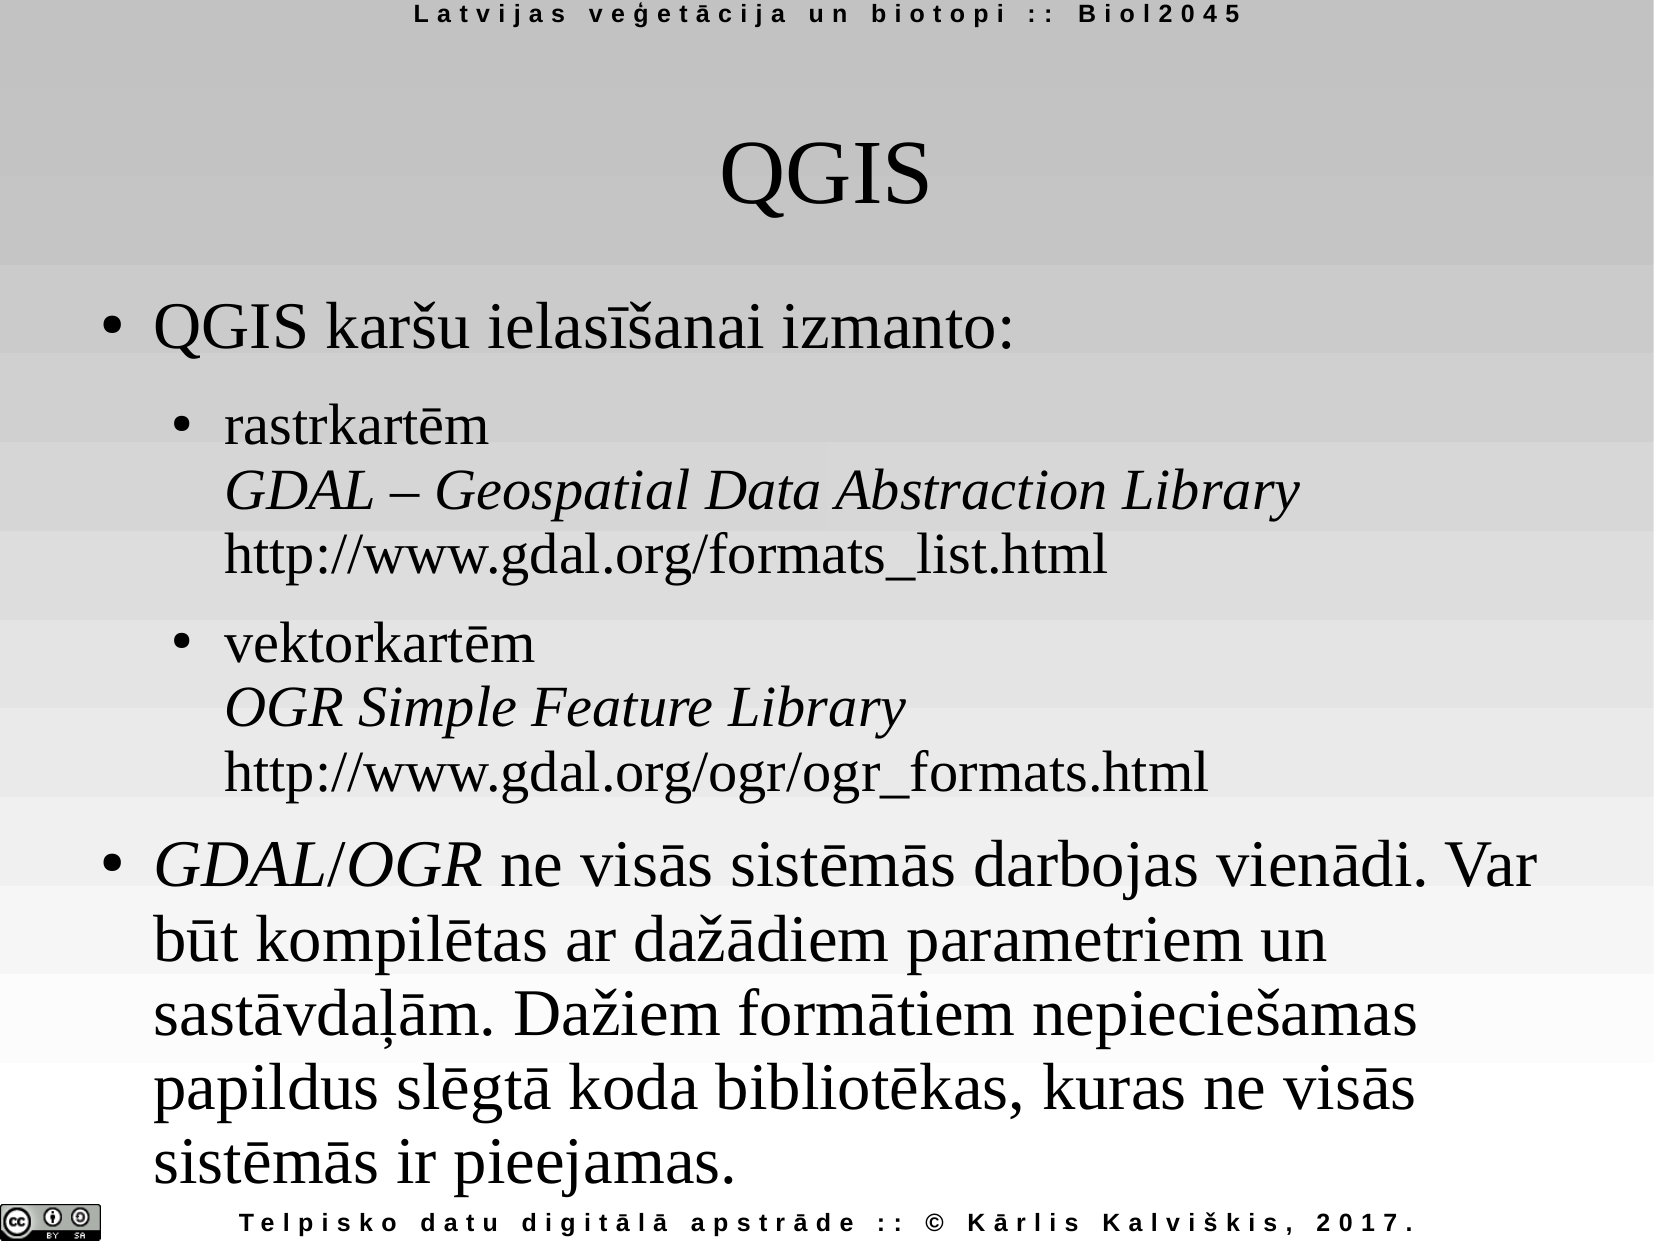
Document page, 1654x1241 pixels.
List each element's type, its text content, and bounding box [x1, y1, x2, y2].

list QGIS karšu ielasīšanai izmanto: rastrkartēm GDAL – Geospatial Data Abstraction Library http://www.gdal.org/formats_list.html vektorkartēm OGR Simple Feature Library http://www.gdal.org/ogr/ogr_formats.html GDAL/OGR ne visās sistēmās darbojas vienādi. Var būt kompilētas ar dažādiem parametriem un sastāvdaļām. Dažiem formātiem nepieciešamas papildus slēgtā koda bibliotēkas, kuras ne visās sistēmās ir pieejamas. [82, 289, 1571, 1098]
picture [0, 0, 1654, 1241]
title QGIS [29, 56, 1625, 289]
